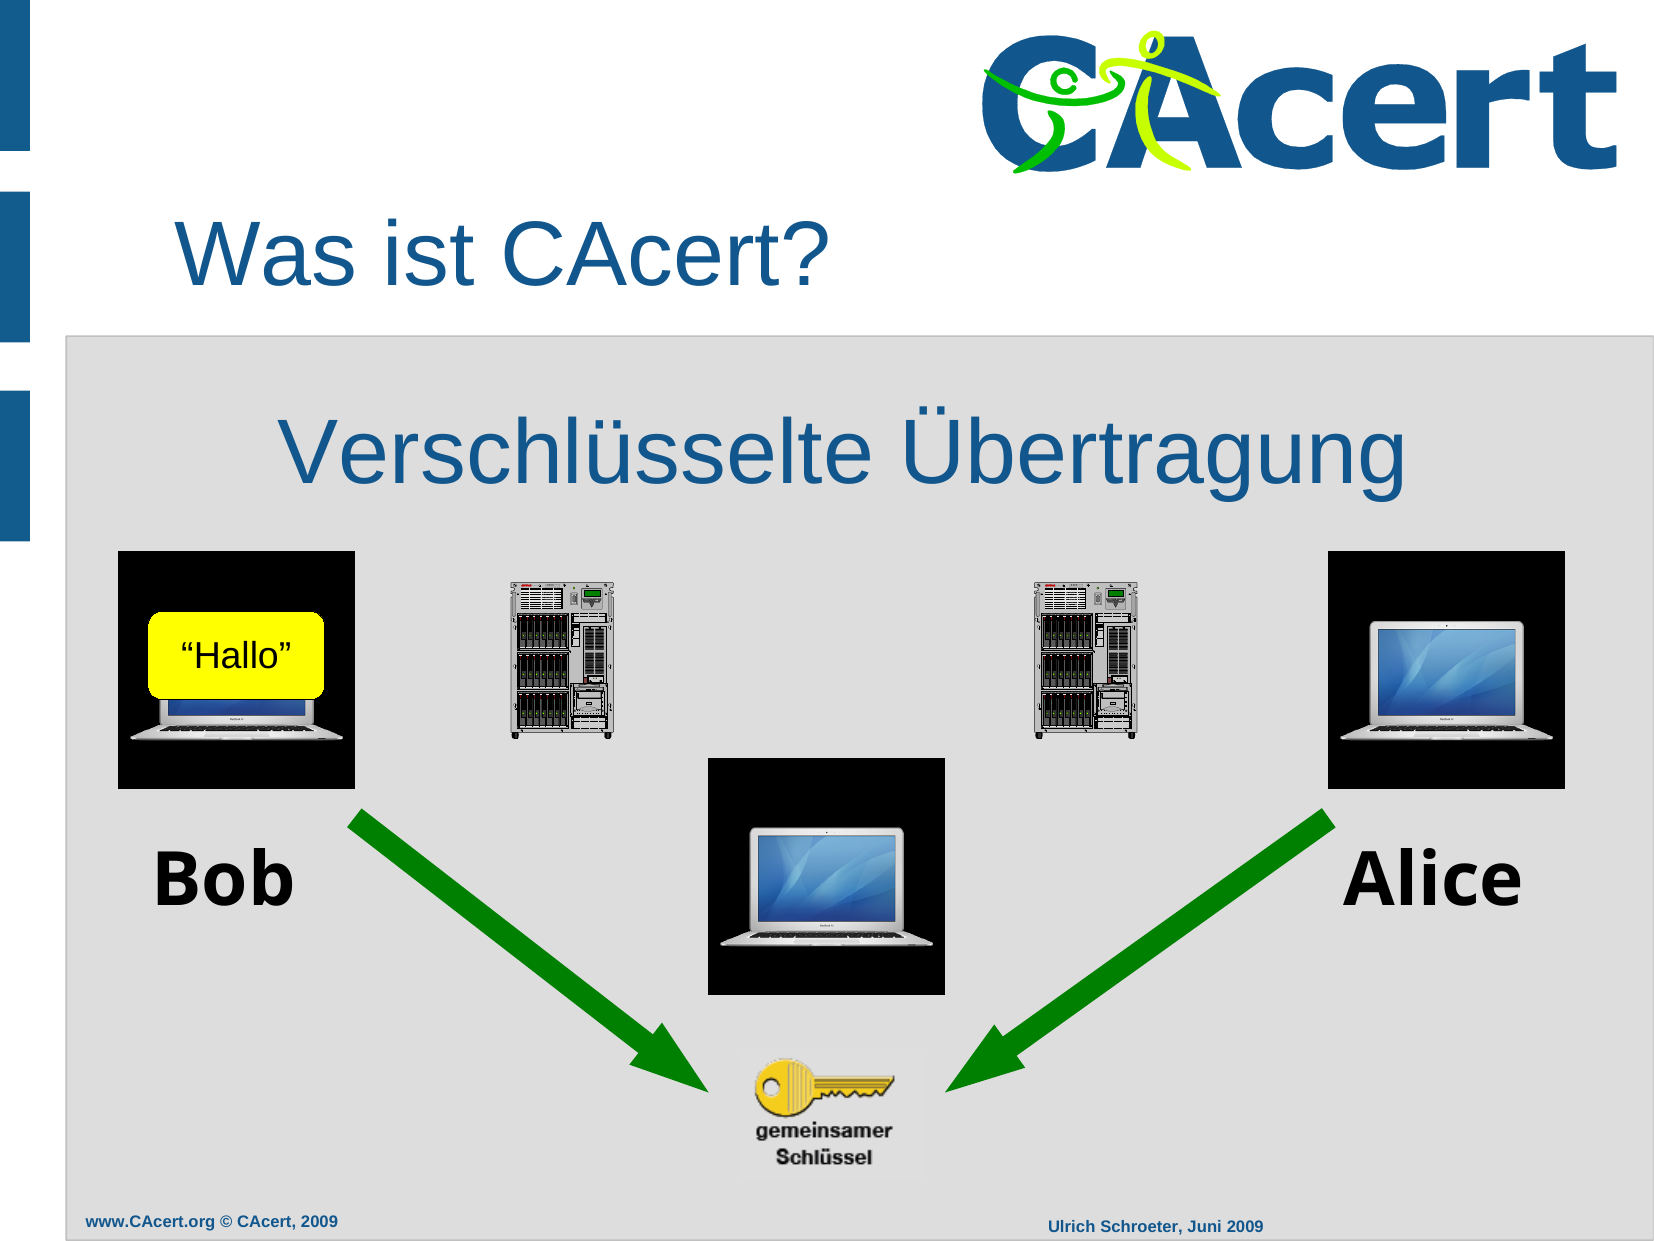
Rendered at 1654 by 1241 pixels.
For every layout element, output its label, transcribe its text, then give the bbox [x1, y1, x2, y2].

text_box Was ist CAcert? [118, 195, 837, 313]
text_box Alice [1328, 817, 1568, 939]
text_box Bob [136, 817, 325, 939]
picture [118, 551, 355, 789]
title Verschlüsselte Übertragung [118, 344, 1530, 503]
picture [708, 758, 945, 995]
picture [509, 581, 621, 759]
picture [738, 1049, 926, 1182]
picture [1328, 551, 1565, 789]
picture [1033, 581, 1144, 759]
text_box “Hallo” [147, 611, 325, 700]
